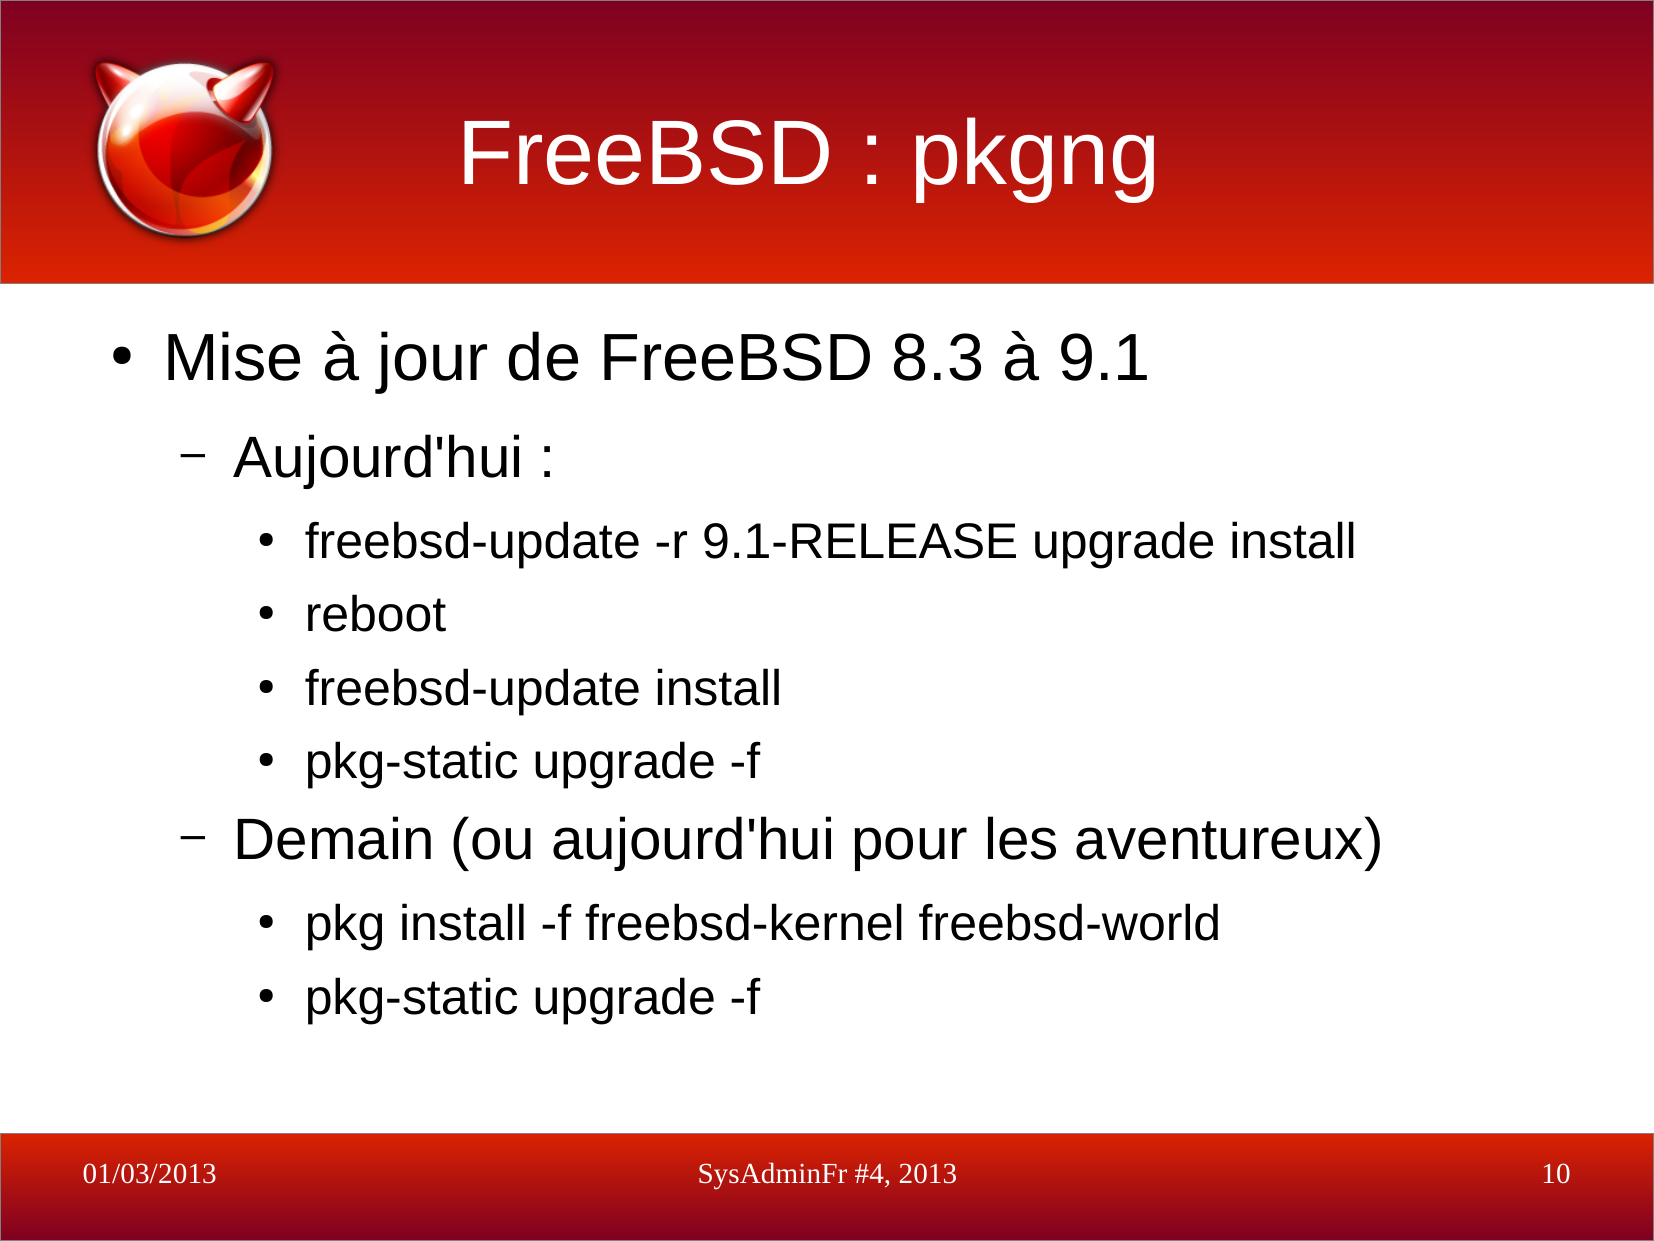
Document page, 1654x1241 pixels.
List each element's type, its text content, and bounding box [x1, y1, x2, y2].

title FreeBSD : pkgng [82, 49, 1536, 257]
list Mise à jour de FreeBSD 8.3 à 9.1 Aujourd'hui : freebsd-update -r 9.1-RELEASE upgrade install reboot freebsd-update install pkg-static upgrade -f Demain (ou aujourd'hui pour les aventureux) pkg install -f freebsd-kernel freebsd-world pkg-static upgrade -f [92, 320, 1548, 1040]
